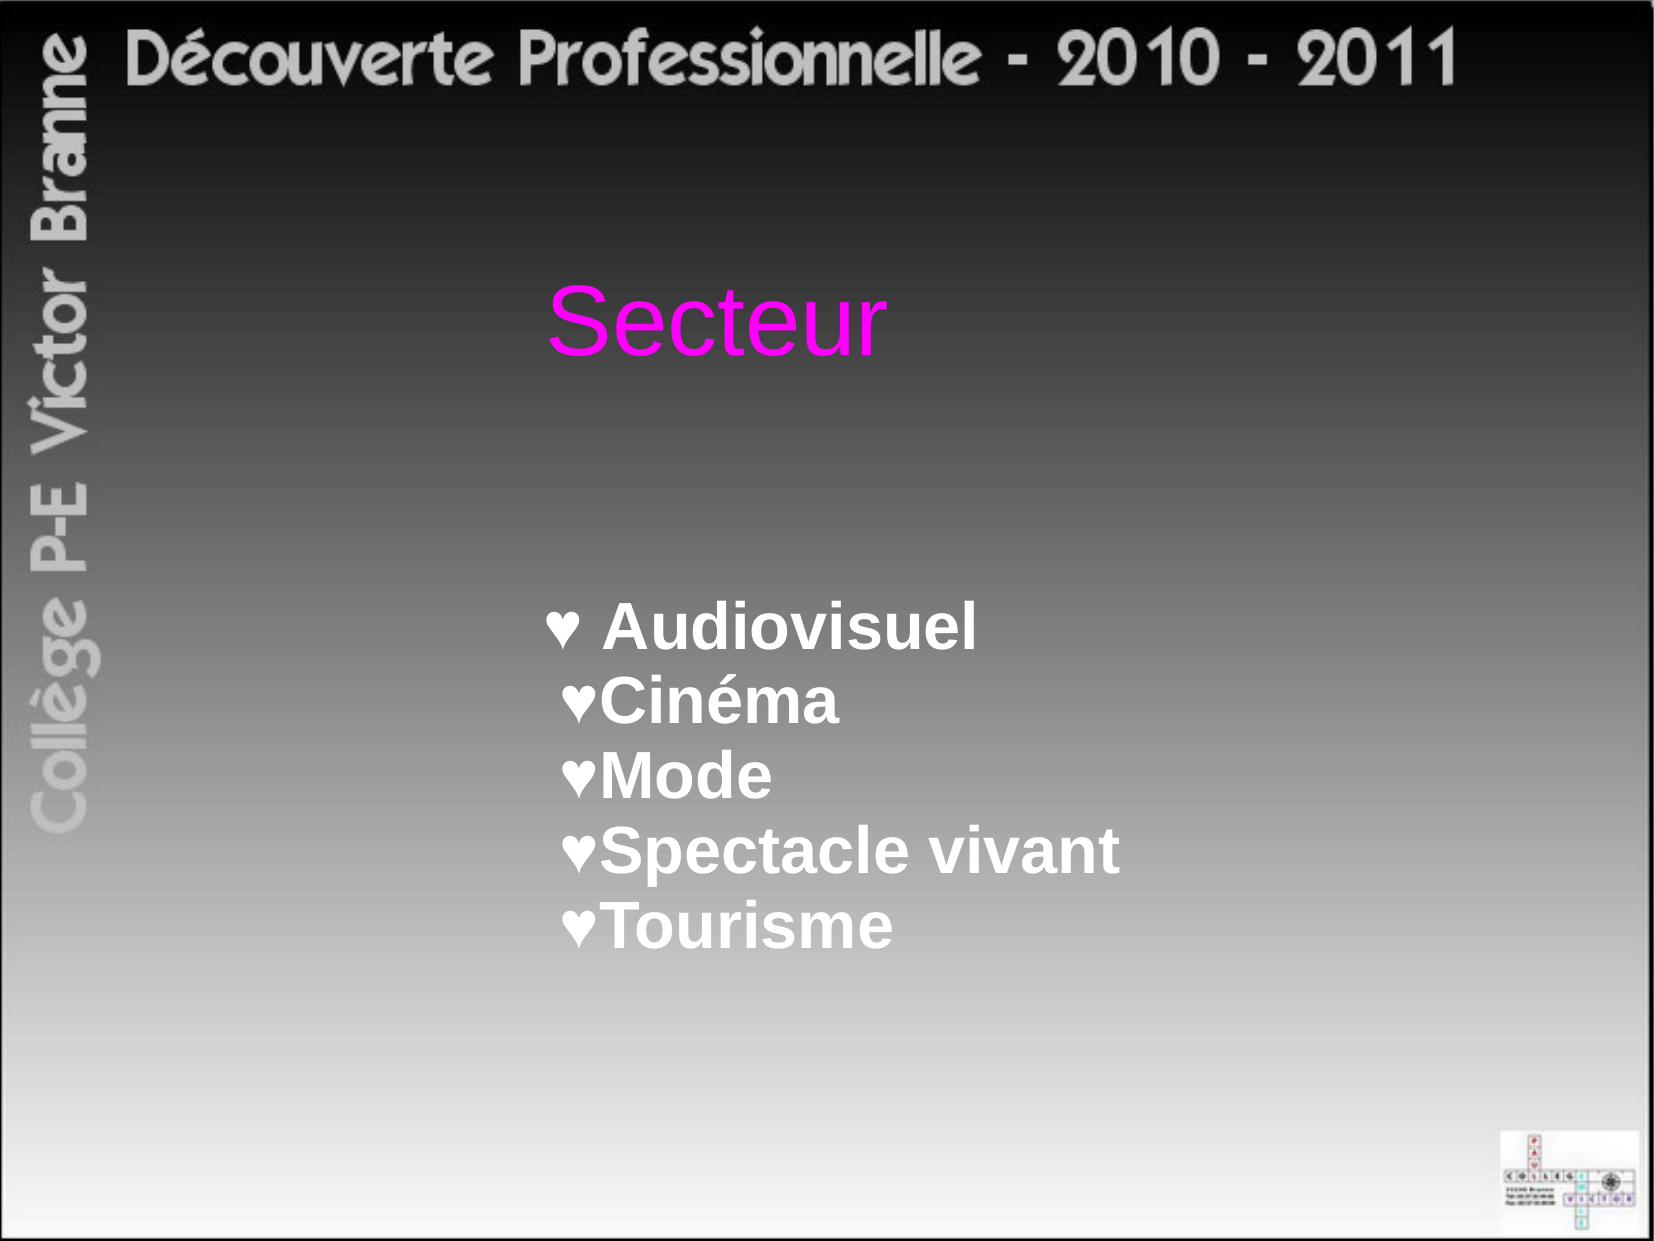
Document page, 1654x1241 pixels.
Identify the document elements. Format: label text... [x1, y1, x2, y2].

text_box Secteur [530, 257, 945, 384]
text_box ♥ Audiovisuel ♥Cinéma ♥Mode ♥Spectacle vivant ♥Tourisme [470, 413, 1388, 1182]
picture [0, 0, 1654, 1241]
